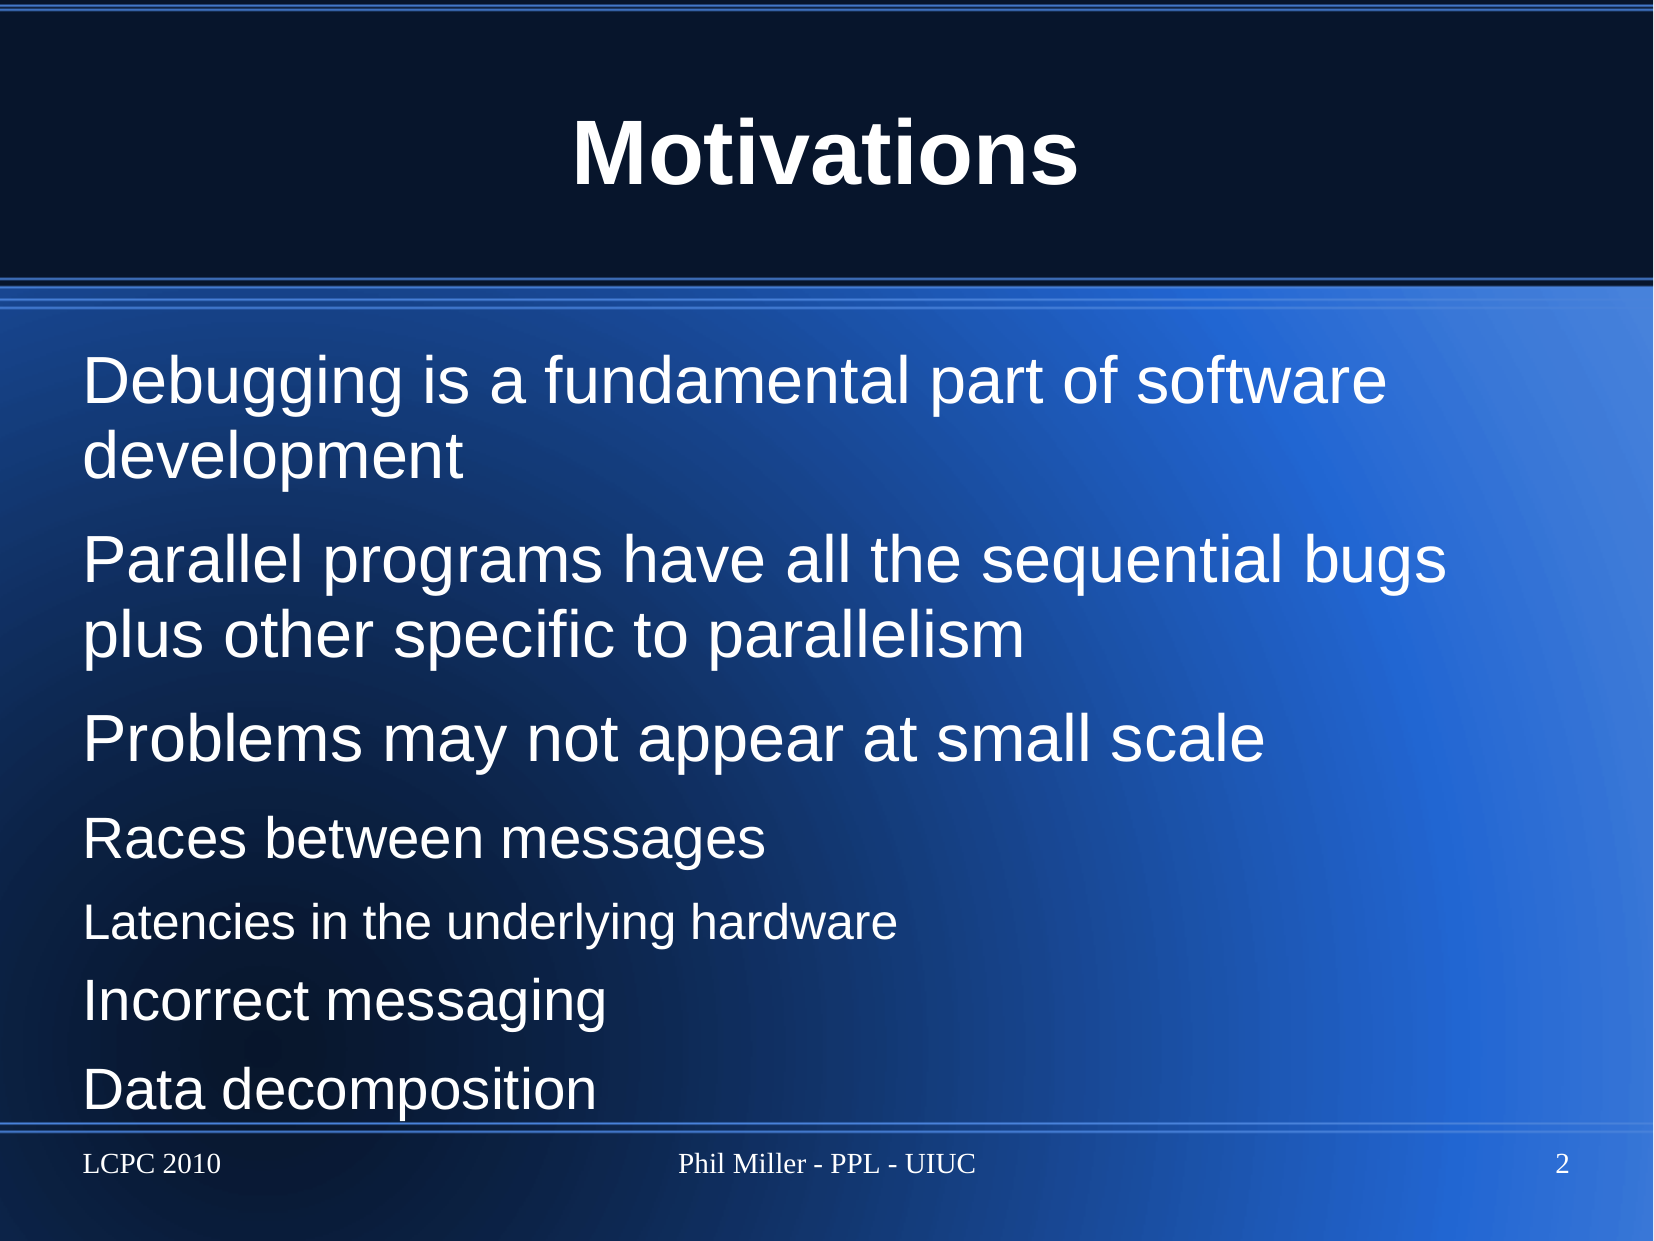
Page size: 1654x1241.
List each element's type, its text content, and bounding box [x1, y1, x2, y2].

list Debugging is a fundamental part of software development Parallel programs have all the sequential bugs plus other specific to parallelism Problems may not appear at small scale Races between messages Latencies in the underlying hardware Incorrect messaging Data decomposition [82, 343, 1571, 1148]
title Motivations [82, 49, 1571, 257]
picture [0, 0, 1654, 1241]
